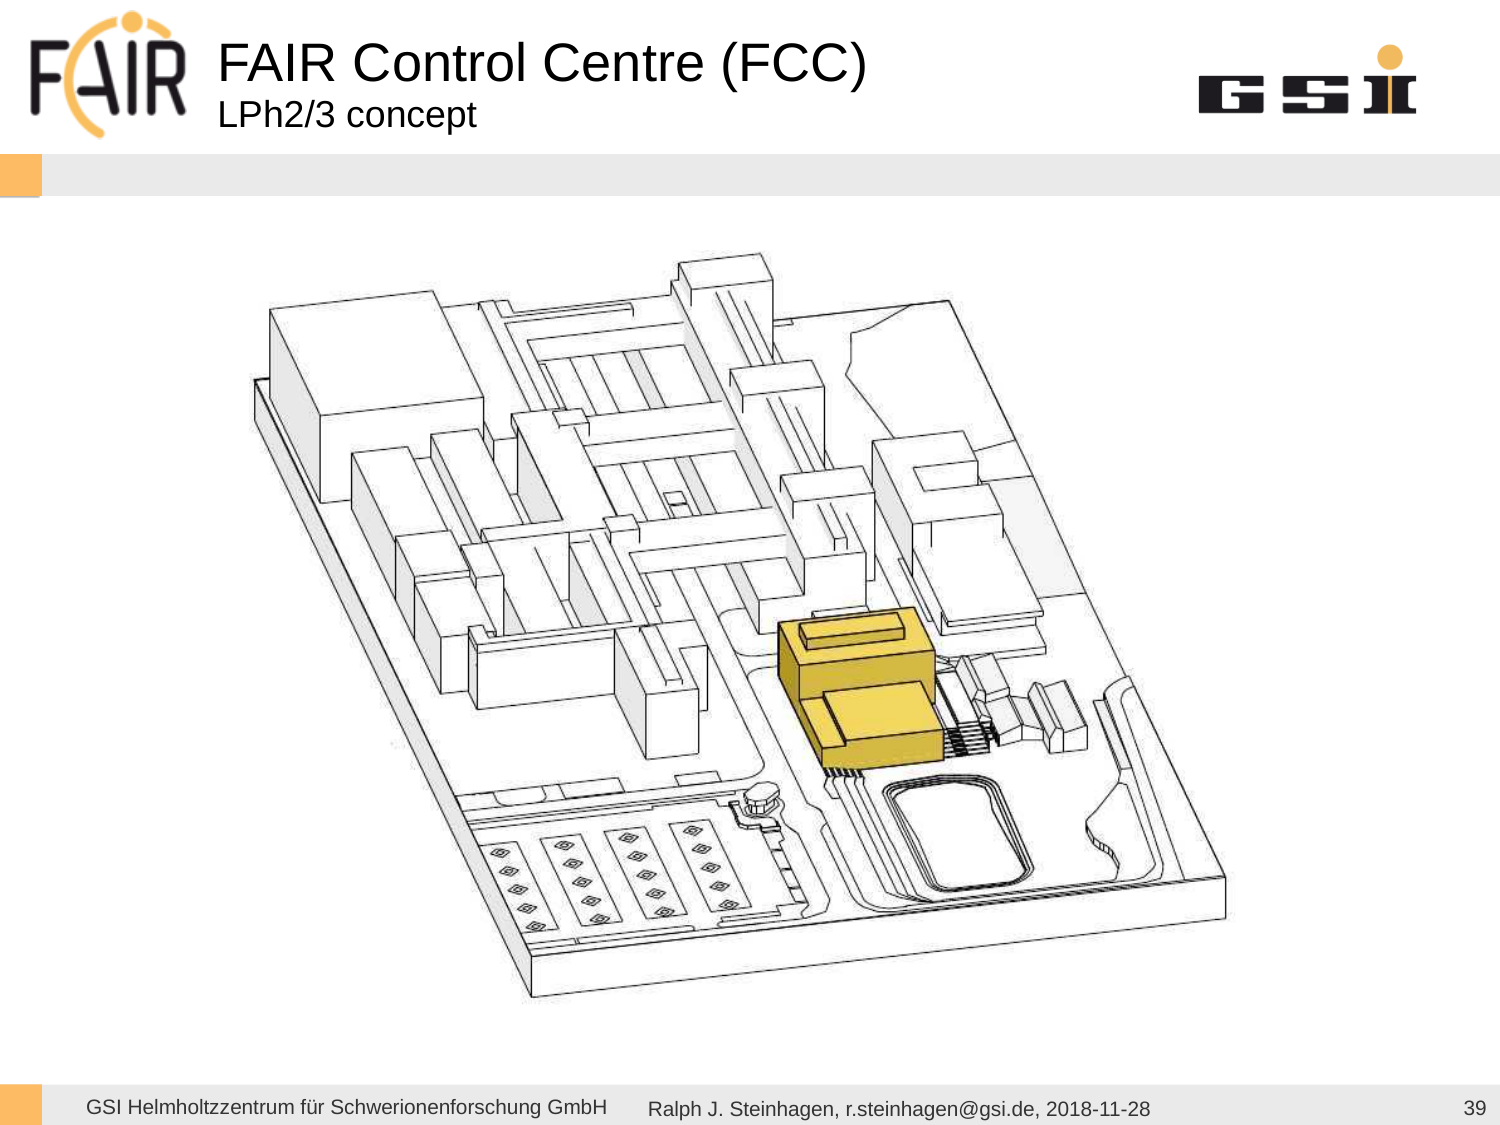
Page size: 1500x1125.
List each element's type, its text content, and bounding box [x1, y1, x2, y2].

picture [1197, 42, 1419, 117]
title FAIR Control Centre (FCC) LPh2/3 concept [217, 20, 1109, 147]
picture [30, 9, 187, 141]
picture [219, 230, 1239, 1017]
